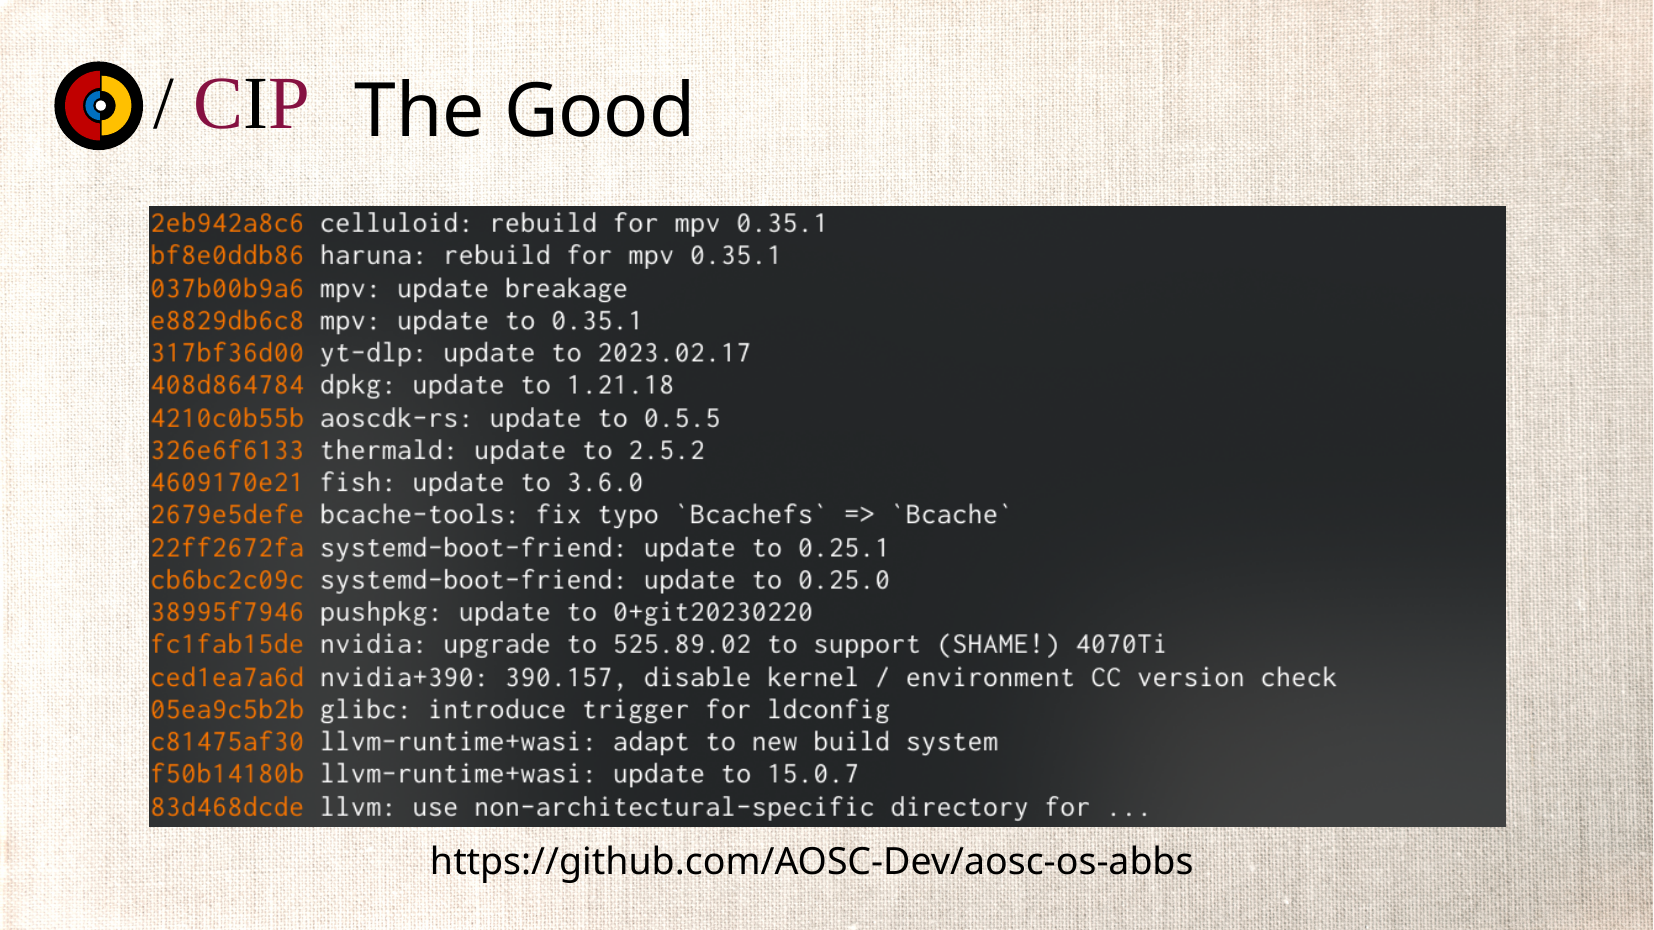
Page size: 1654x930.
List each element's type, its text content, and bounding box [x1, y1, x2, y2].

title The Good [354, 29, 1541, 185]
picture [0, 0, 1654, 930]
text_box https://github.com/AOSC-Dev/aosc-os-abbs [295, 827, 1329, 894]
